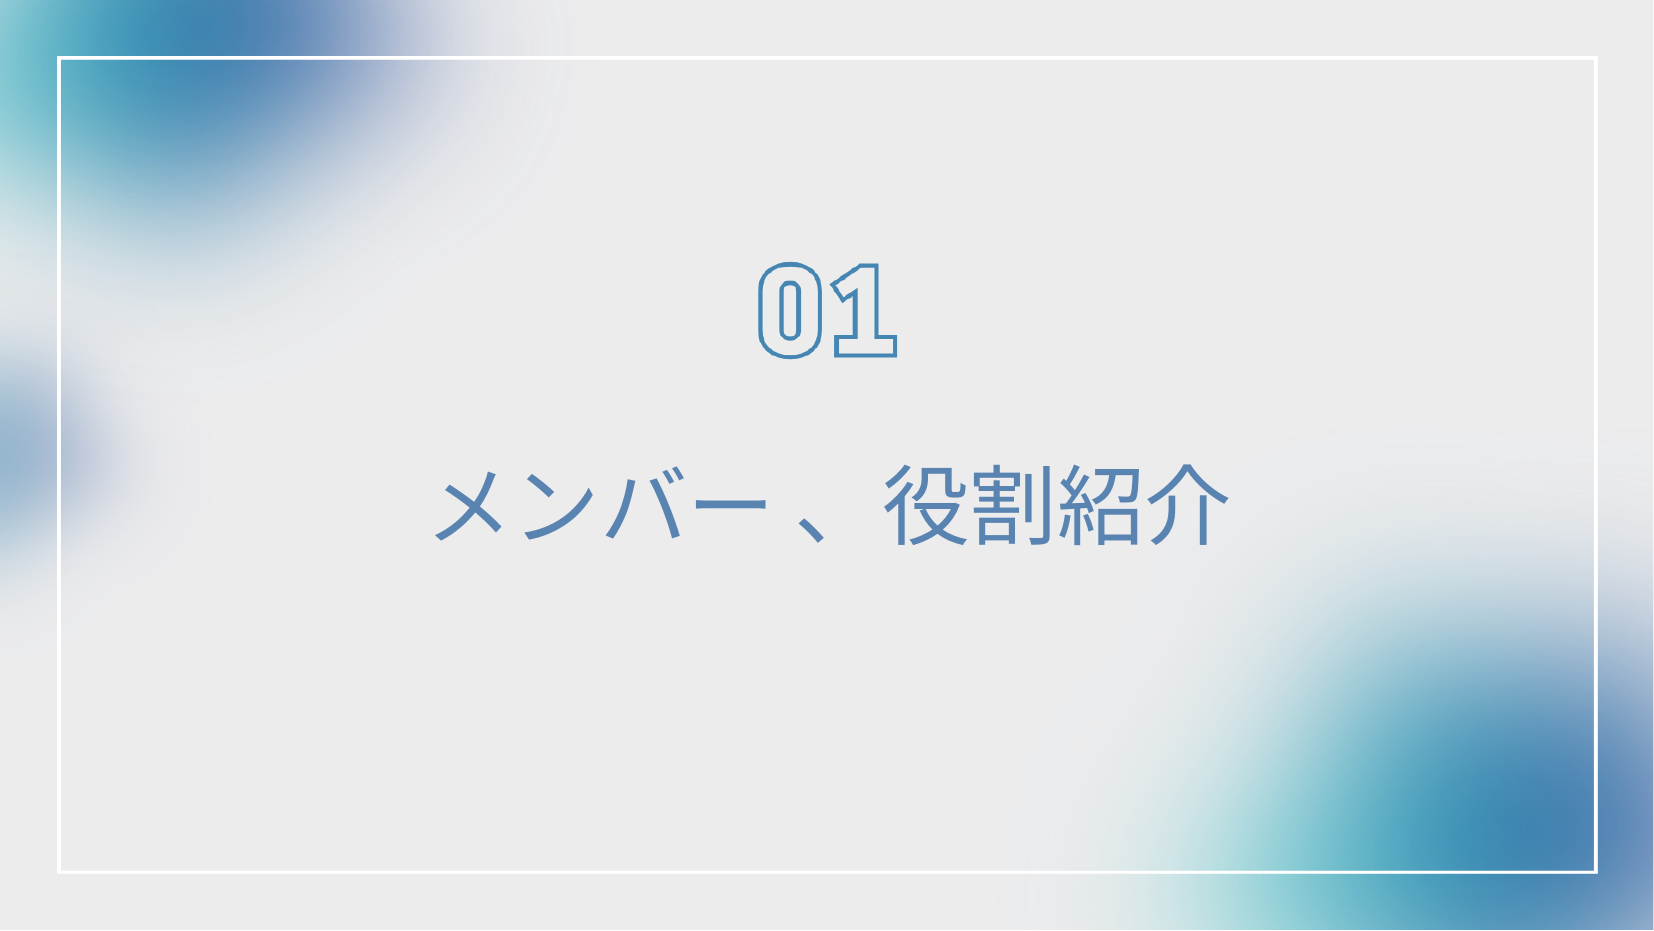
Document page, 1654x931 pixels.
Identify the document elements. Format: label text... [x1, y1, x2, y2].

text_box メンバー 、役割紹介 [410, 429, 1267, 572]
picture [0, 0, 1654, 930]
